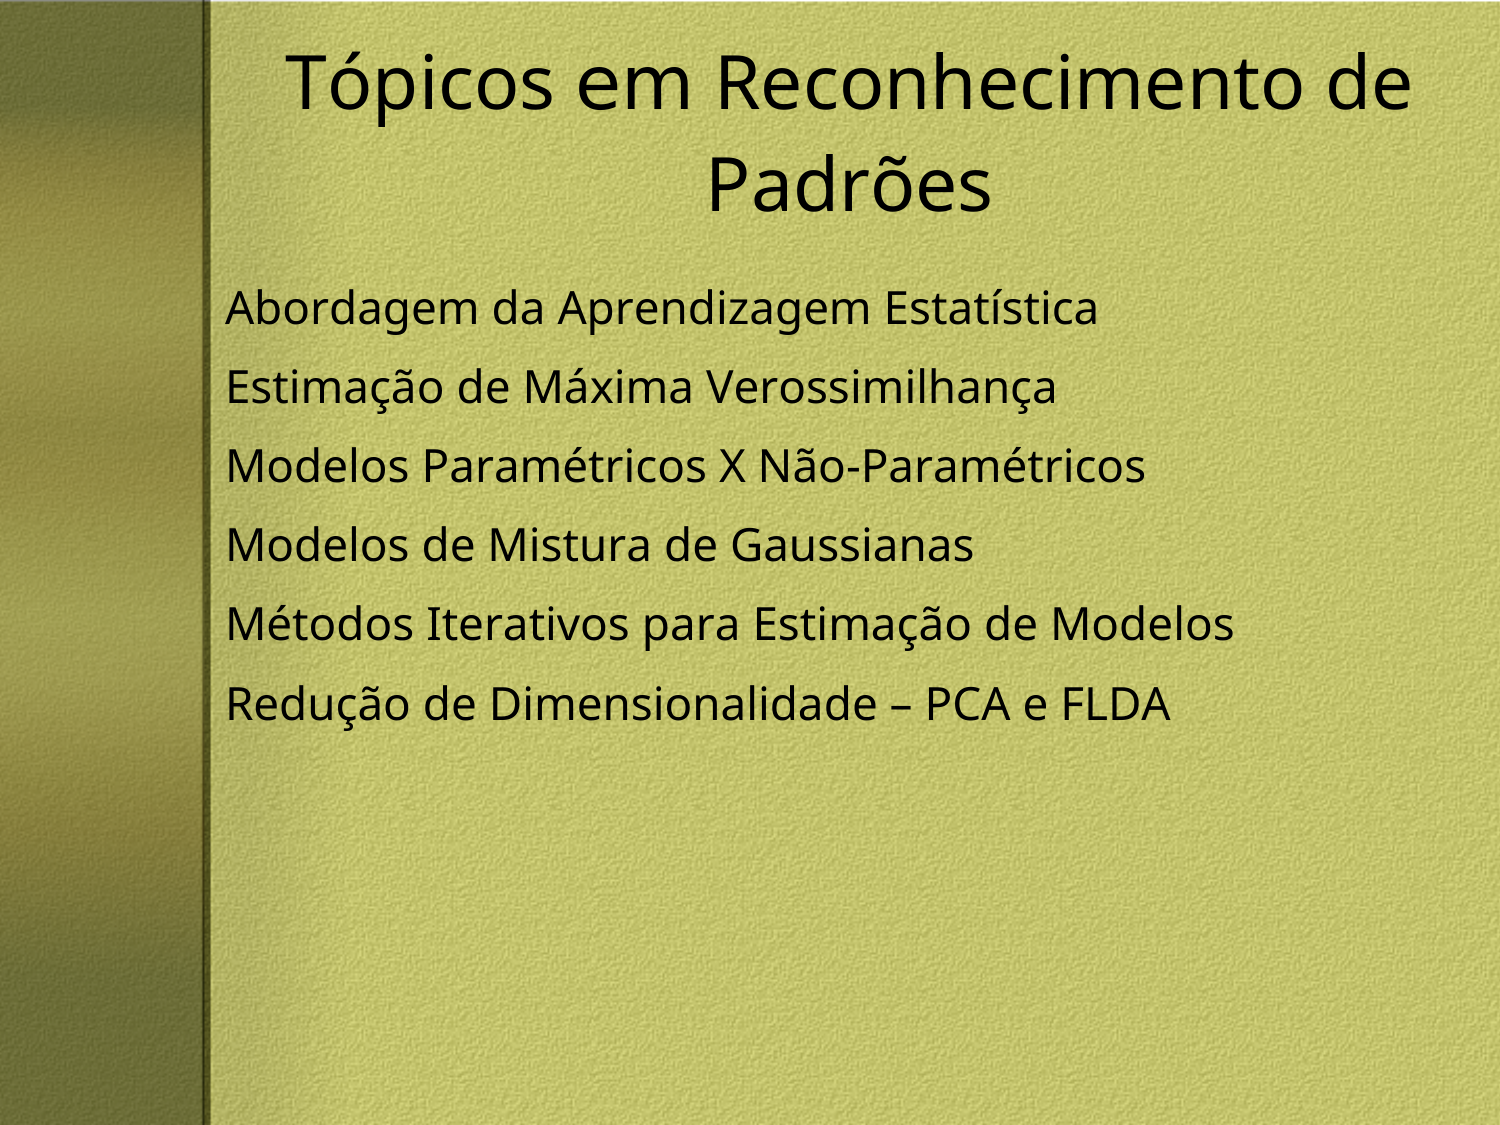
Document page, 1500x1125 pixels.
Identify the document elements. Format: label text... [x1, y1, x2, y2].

list Abordagem da Aprendizagem Estatística Estimação de Máxima Verossimilhança Modelos Paramétricos X Não-Paramétricos Modelos de Mistura de Gaussianas Métodos Iterativos para Estimação de Modelos Redução de Dimensionalidade – PCA e FLDA [225, 275, 1463, 1001]
title Tópicos em Reconhecimento de Padrões [237, 19, 1463, 243]
picture [0, 0, 1500, 1125]
